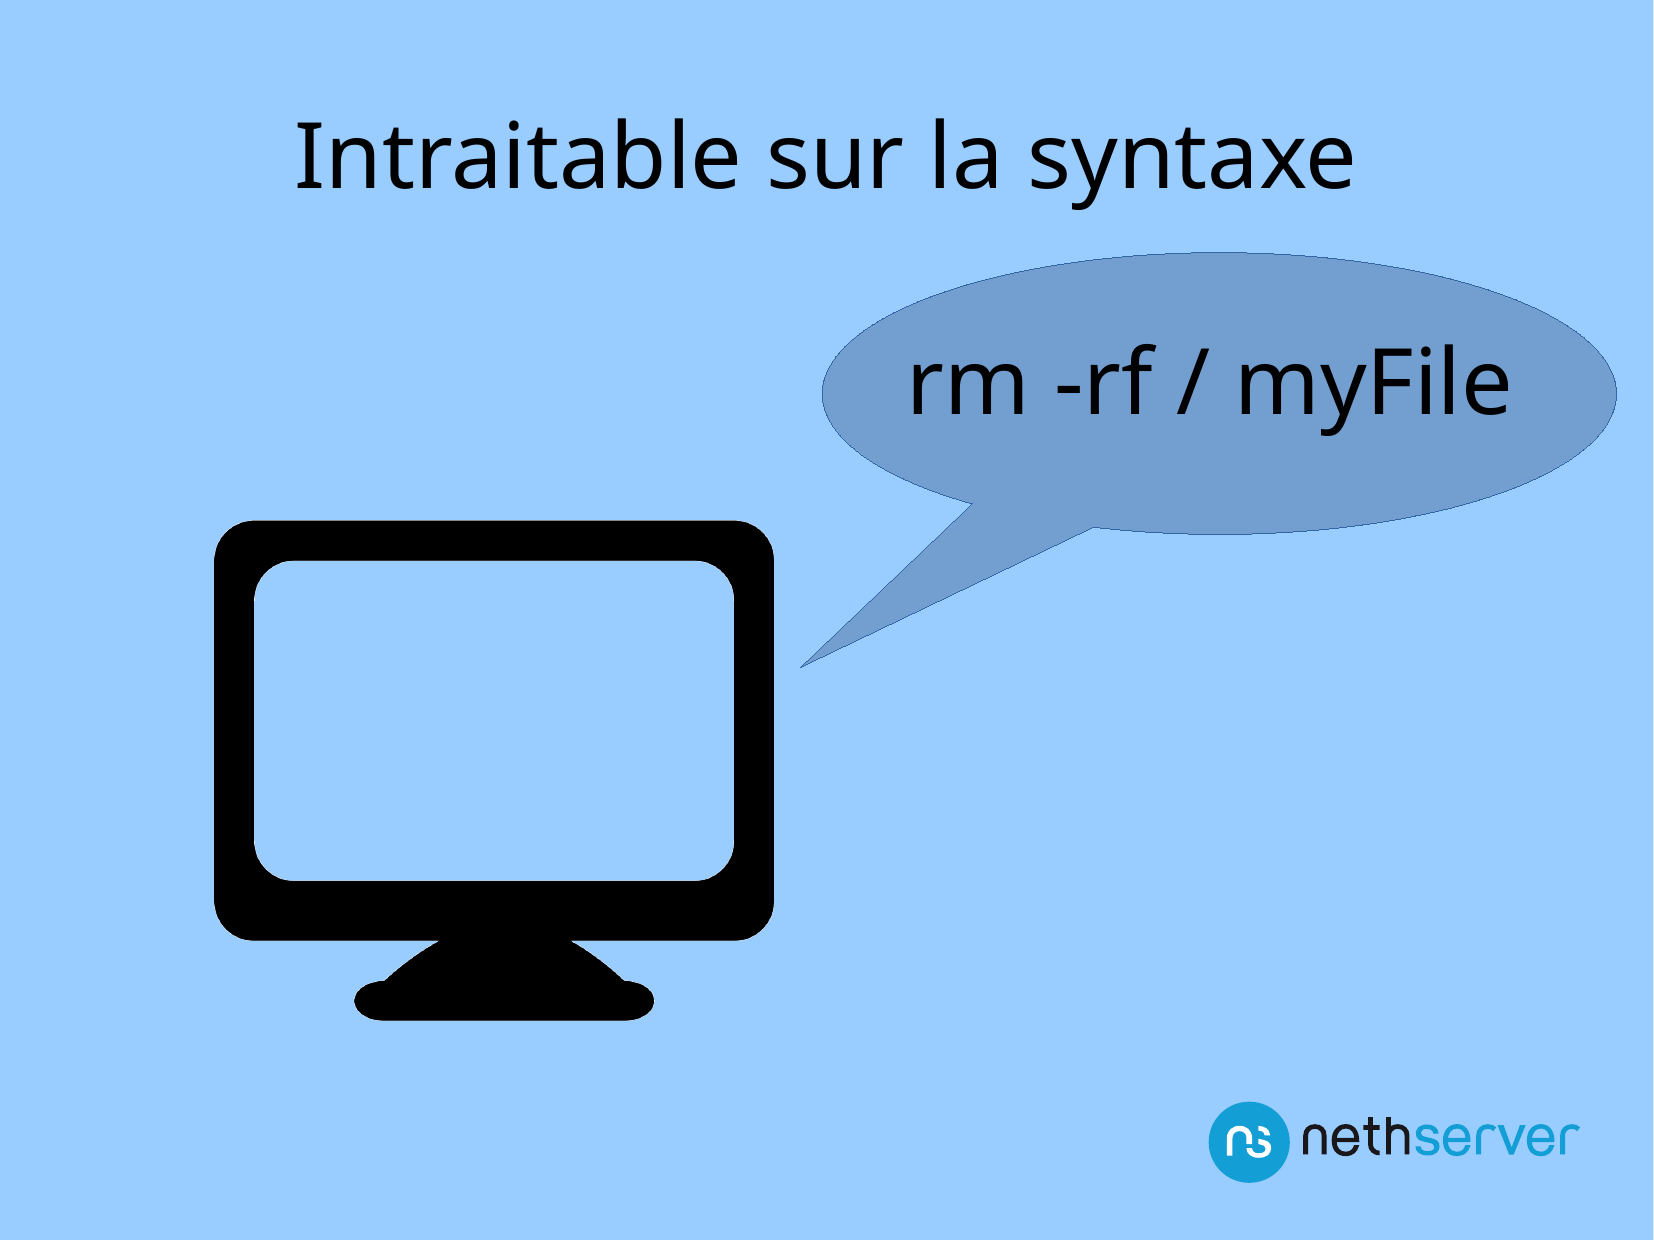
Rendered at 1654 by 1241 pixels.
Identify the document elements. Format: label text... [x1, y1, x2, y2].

picture [1015, 921, 1654, 1241]
text_box [901, 252, 1538, 309]
title Intraitable sur la syntaxe [82, 49, 1571, 257]
text_box [1573, 329, 1617, 458]
text_box [800, 547, 1052, 668]
text_box rm -rf / myFile [848, 309, 1573, 547]
text_box [822, 343, 848, 444]
picture [214, 520, 774, 1021]
